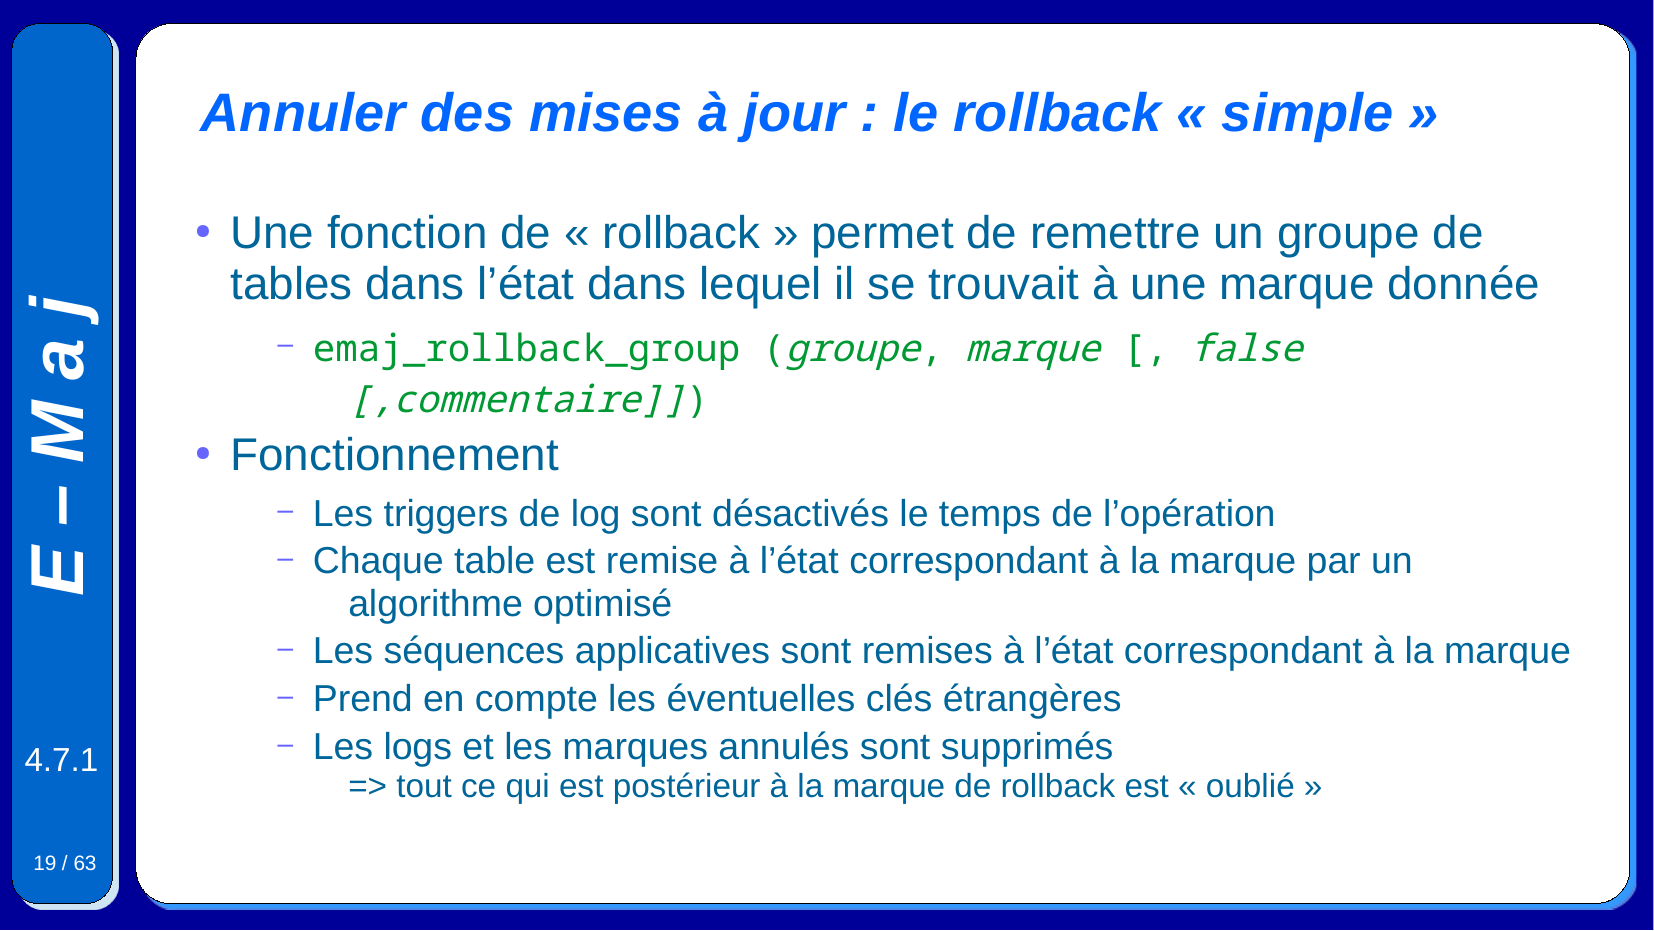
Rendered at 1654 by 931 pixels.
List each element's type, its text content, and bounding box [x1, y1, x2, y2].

title Annuler des mises à jour : le rollback « simple » [200, 34, 1575, 191]
list Une fonction de « rollback » permet de remettre un groupe de tables dans l’état dans lequel il se trouvait à une marque donnée emaj_rollback_group (groupe, marque [, false [,commentaire]]) Fonctionnement Les triggers de log sont désactivés le temps de l’opération Chaque table est remise à l’état correspondant à la marque par un algorithme optimisé Les séquences applicatives sont remises à l’état correspondant à la marque Prend en compte les éventuelles clés étrangères Les logs et les marques annulés sont supprimés => tout ce qui est postérieur à la marque de rollback est « oublié » [177, 206, 1587, 827]
